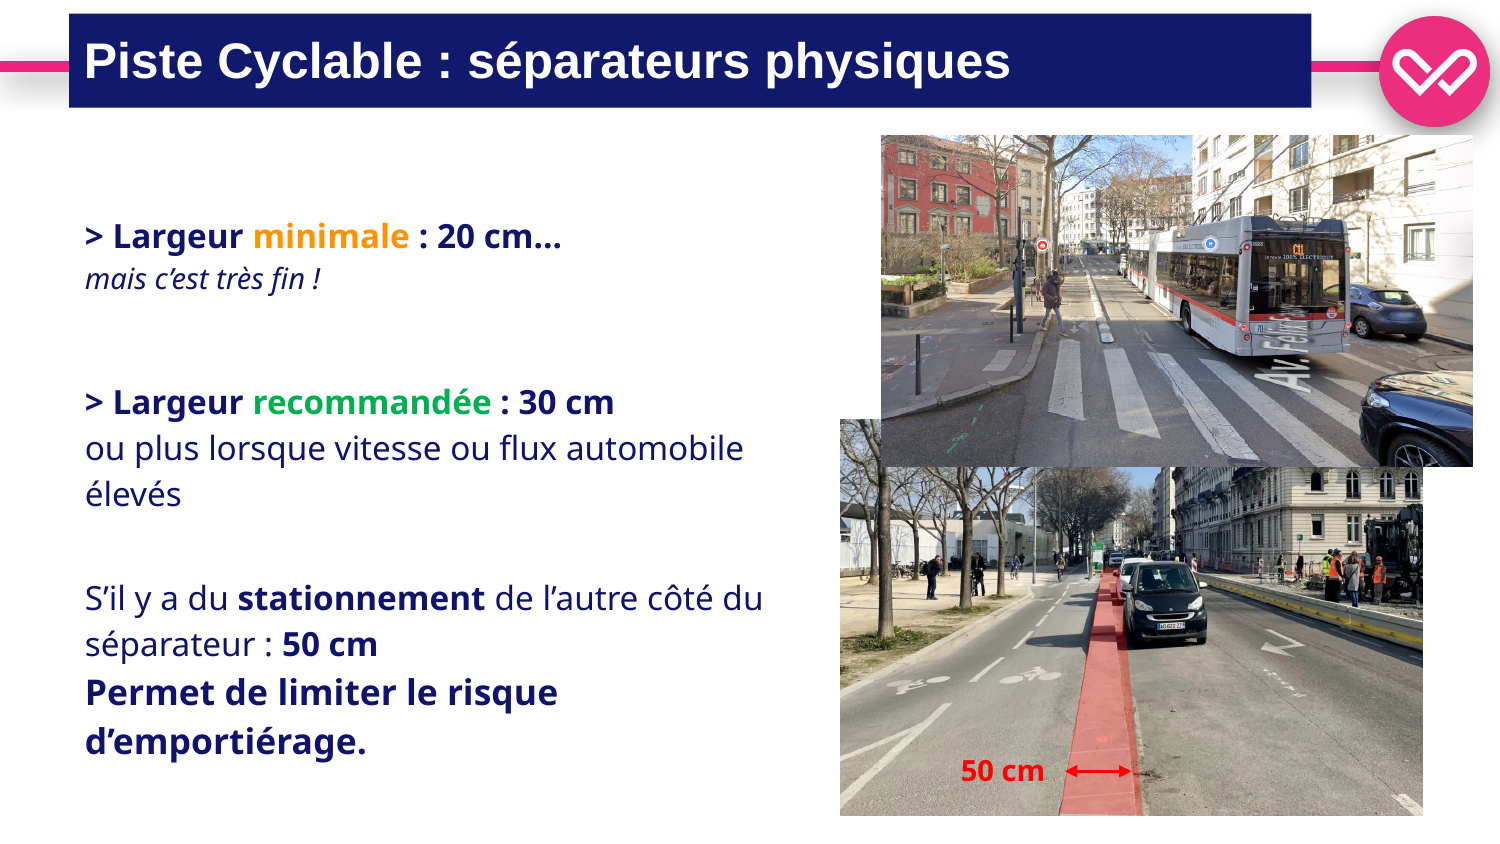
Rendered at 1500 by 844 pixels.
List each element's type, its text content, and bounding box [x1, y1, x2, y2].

list > Largeur minimale : 20 cm… mais c’est très fin ! > Largeur recommandée : 30 cm ou plus lorsque vitesse ou flux automobile élevés S’il y a du stationnement de l’autre côté du séparateur : 50 cm Permet de limiter le risque d’emportiérage. [51, 141, 849, 816]
text_box 50 cm [925, 744, 1071, 795]
text_box [1059, 566, 1144, 816]
picture [840, 135, 1473, 816]
picture [1379, 16, 1490, 127]
slide_number <number> [1059, 816, 1397, 827]
title Piste Cyclable : séparateurs physiques [69, 13, 1312, 108]
